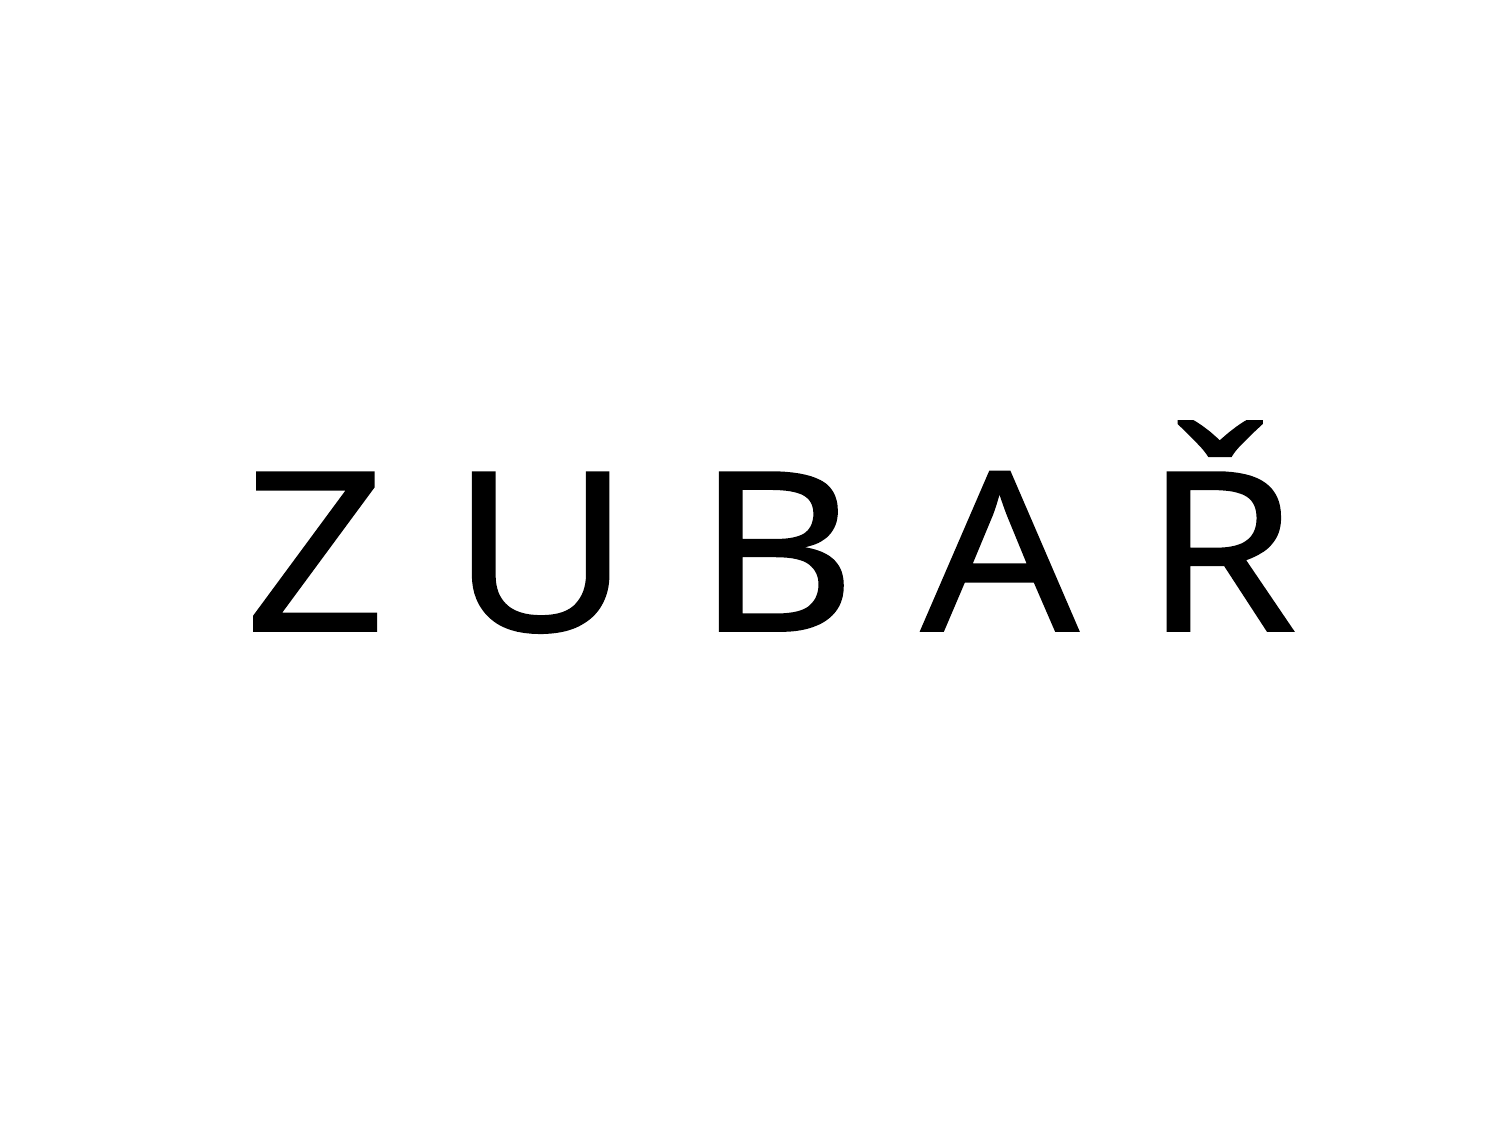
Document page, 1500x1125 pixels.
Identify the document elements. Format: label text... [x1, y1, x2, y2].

text_box Z U B A Ř [920, 471, 1079, 632]
text_box Z U B A Ř [1178, 420, 1263, 457]
text_box Z U B A Ř [472, 472, 609, 634]
text_box Z U B A Ř [719, 472, 844, 632]
text_box Z U B A Ř [1167, 472, 1294, 632]
text_box Z U B A Ř [253, 472, 377, 632]
